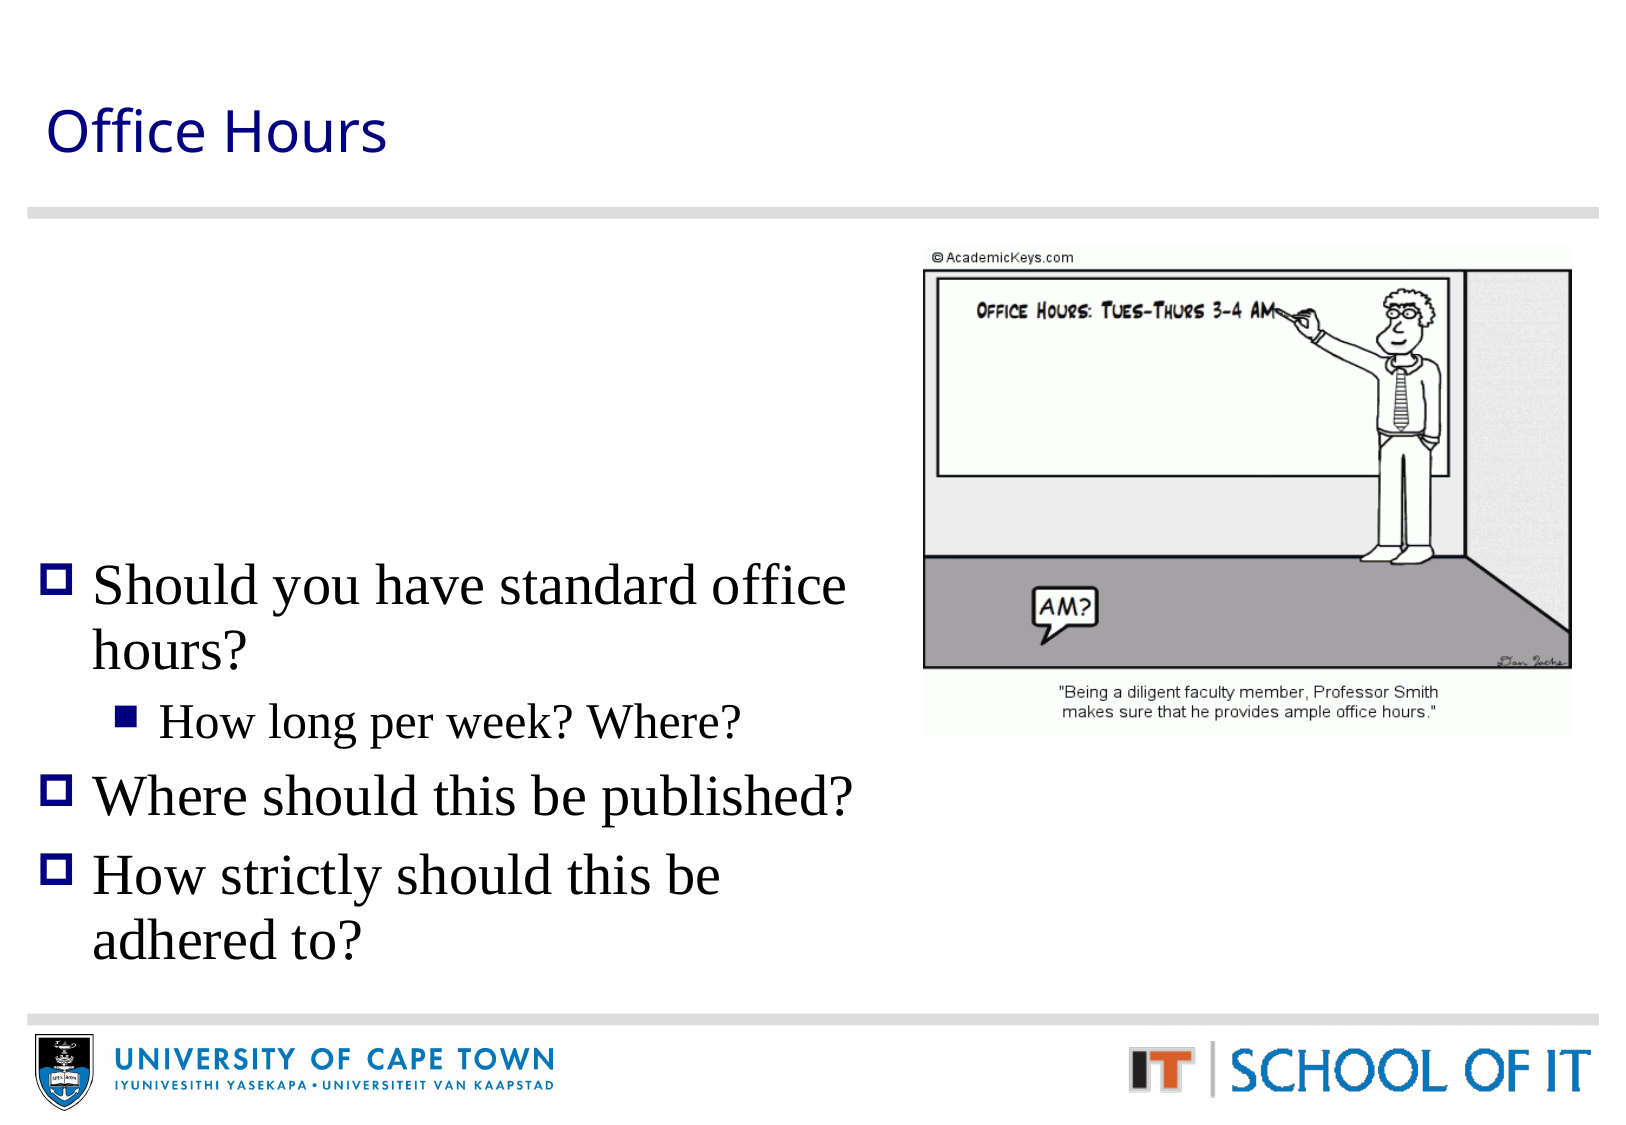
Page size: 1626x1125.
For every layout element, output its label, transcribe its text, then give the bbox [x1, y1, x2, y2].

picture [35, 1034, 553, 1111]
picture [1118, 1030, 1606, 1109]
picture [923, 246, 1572, 737]
title Office Hours [45, 66, 1583, 194]
list Should you have standard office hours? How long per week? Where? Where should this be published? How strictly should this be adhered to? [36, 236, 857, 998]
